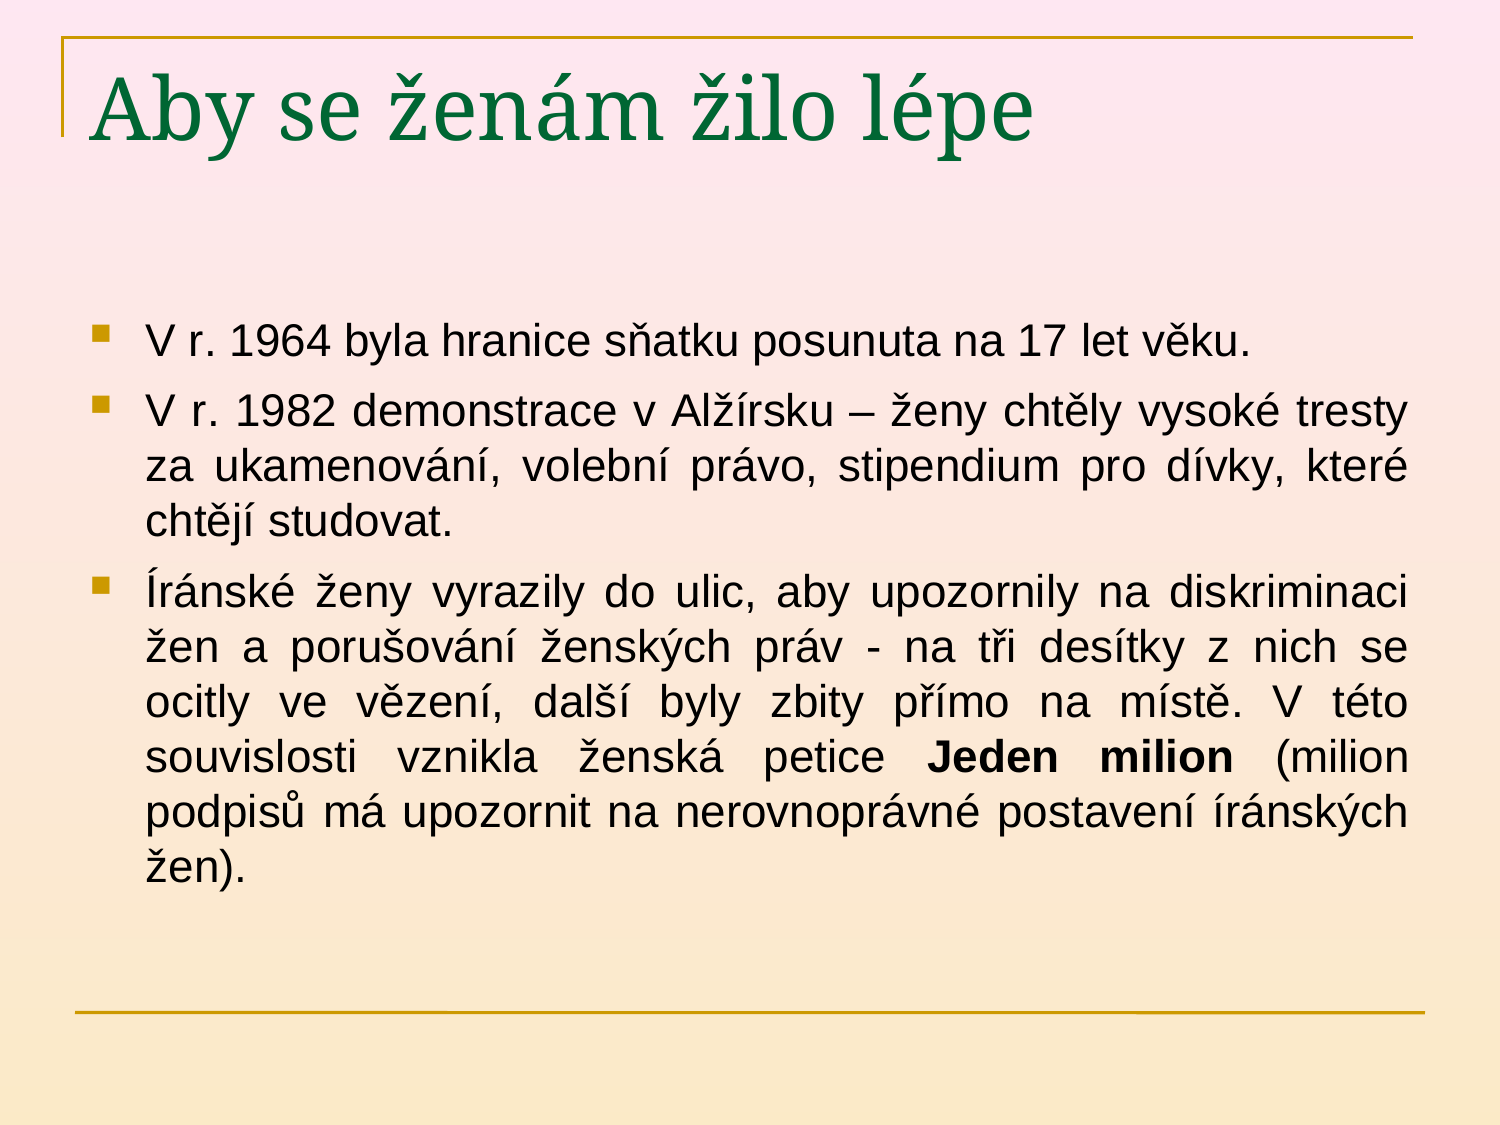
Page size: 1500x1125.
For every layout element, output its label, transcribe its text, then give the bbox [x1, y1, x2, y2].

title Aby se ženám žilo lépe [75, 45, 1425, 271]
list V r. 1964 byla hranice sňatku posunuta na 17 let věku. V r. 1982 demonstrace v Alžírsku – ženy chtěly vysoké tresty za ukamenování, volební právo, stipendium pro dívky, které chtějí studovat. Íránské ženy vyrazily do ulic, aby upozornily na diskriminaci žen a porušování ženských práv - na tři desítky z nich se ocitly ve vězení, další byly zbity přímo na místě. V této souvislosti vznikla ženská petice Jeden milion (milion podpisů má upozornit na nerovnoprávné postavení íránských žen). [75, 302, 1425, 1006]
